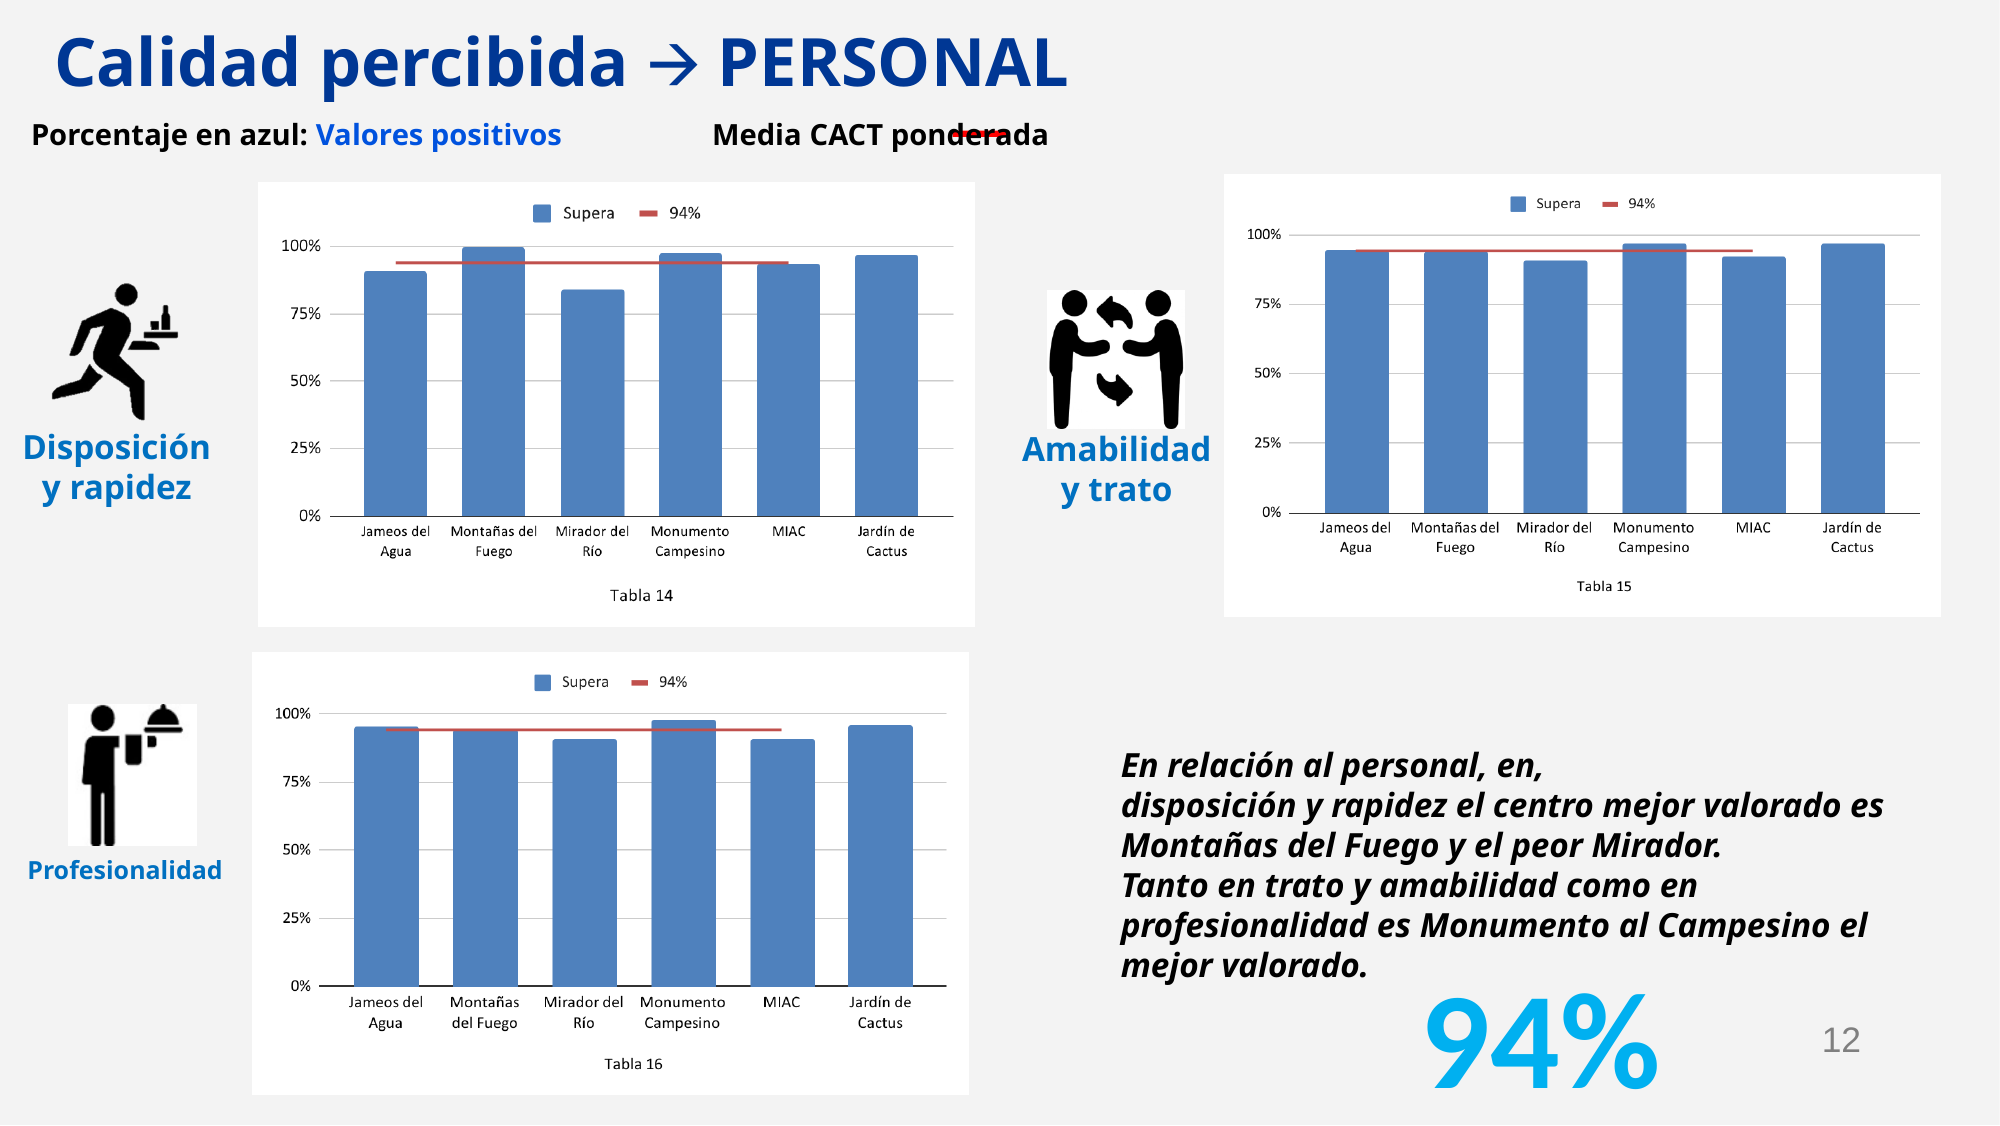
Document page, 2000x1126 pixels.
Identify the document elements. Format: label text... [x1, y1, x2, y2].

text_box Profesionalidad [0, 846, 252, 892]
picture [1047, 290, 1185, 429]
text_box Amabilidad y trato [999, 420, 1224, 517]
picture [68, 704, 197, 846]
text_box Disposición y rapidez [0, 418, 234, 515]
text_box 94% [1405, 943, 1719, 1109]
text_box Calidad percibida 🡪 PERSONAL [54, 0, 1225, 109]
picture [1224, 174, 1941, 617]
picture [258, 182, 975, 627]
slide_number 1 [1719, 1008, 1880, 1069]
text_box En relación al personal, en, disposición y rapidez el centro mejor valorado es Montañas del Fuego y el peor Mirador. Tanto en trato y amabilidad como en profesionalidad es Monumento al Campesino el mejor valorado. [1105, 736, 1912, 833]
text_box Porcentaje en azul: Valores positivos Media CACT ponderada [16, 109, 1984, 158]
picture [252, 652, 969, 1095]
picture [43, 279, 185, 424]
